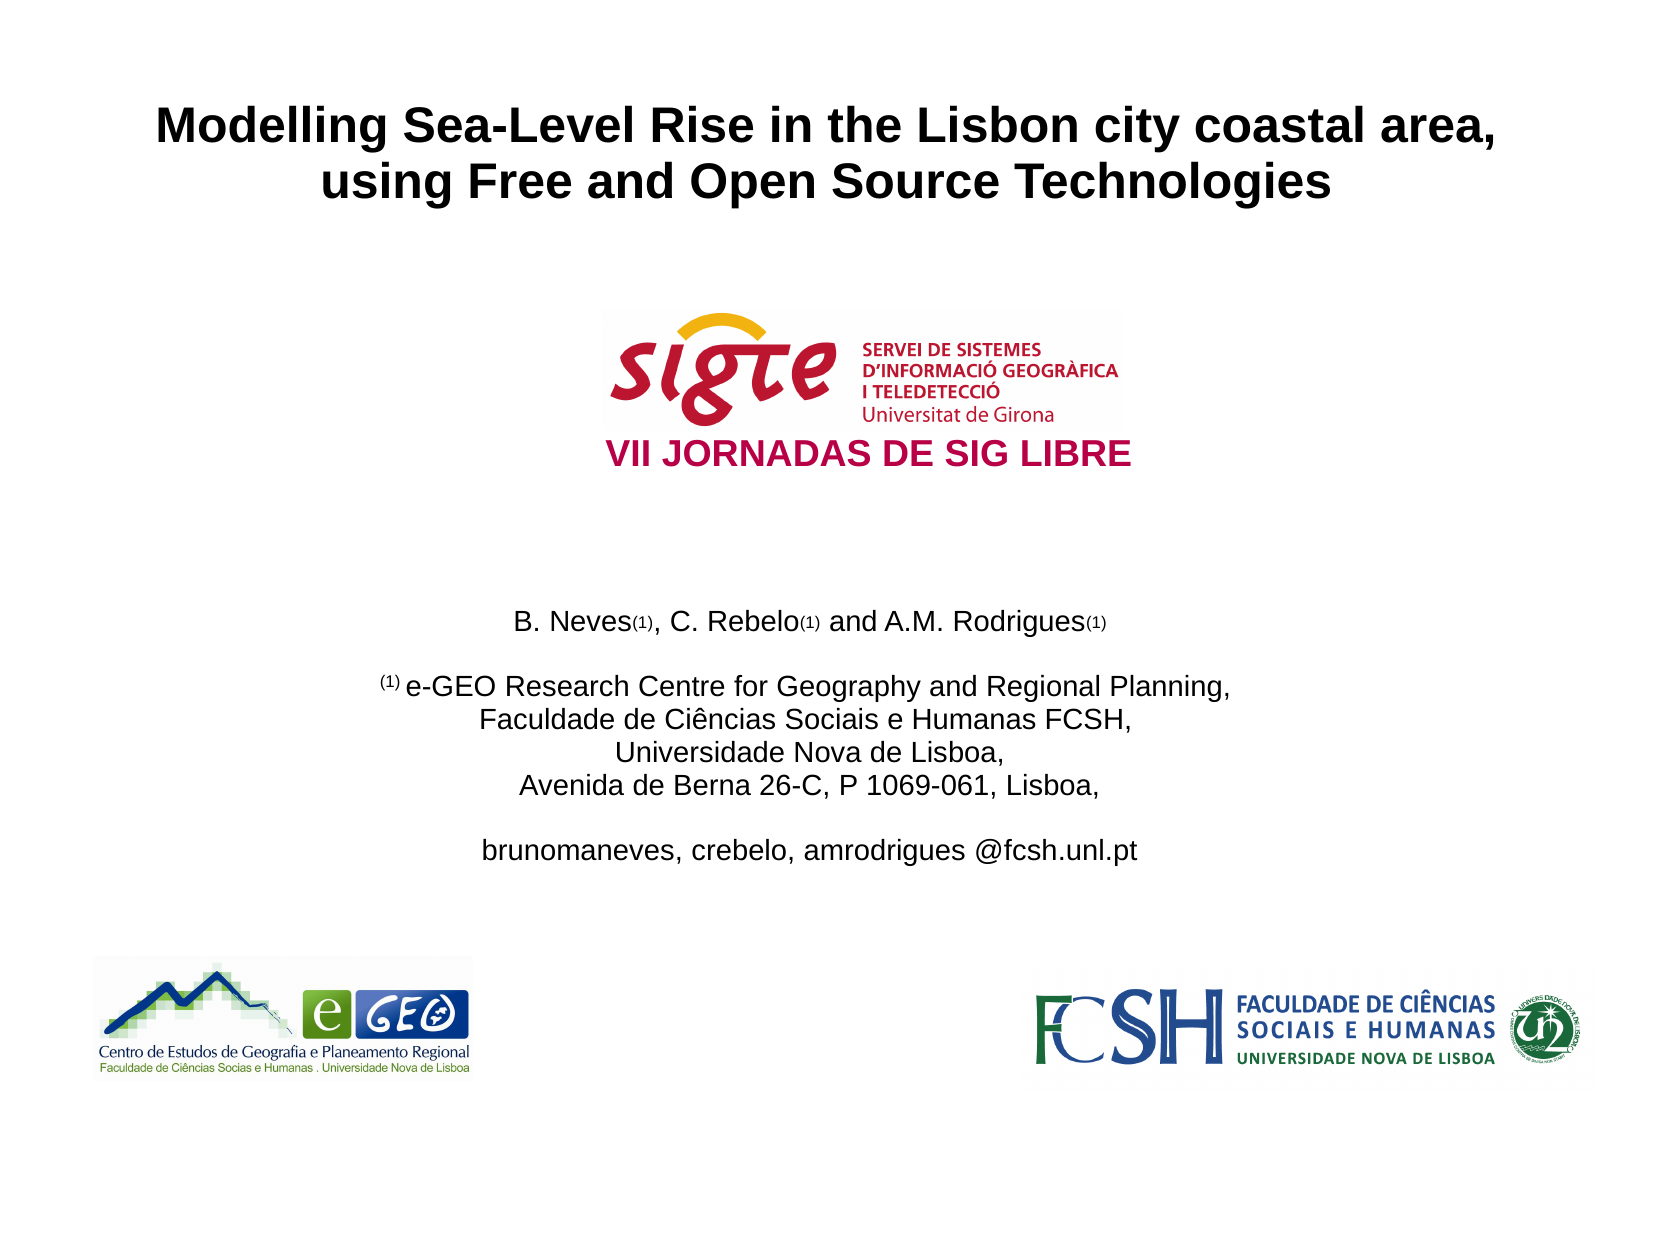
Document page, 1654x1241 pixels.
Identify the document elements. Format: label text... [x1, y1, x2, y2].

subtitle B. Neves(1), C. Rebelo(1) and A.M. Rodrigues(1) (1) e-GEO Research Centre for Geography and Regional Planning, Faculdade de Ciências Sociais e Humanas FCSH, Universidade Nova de Lisboa, Avenida de Berna 26-C, P 1069-061, Lisboa, brunomaneves, crebelo, amrodrigues @fcsh.unl.pt [82, 532, 1538, 939]
picture [602, 307, 1123, 425]
title Modelling Sea-Level Rise in the Lisbon city coastal area, using Free and Open Source Technologies [82, 49, 1571, 257]
picture [1018, 968, 1595, 1092]
picture [93, 956, 473, 1081]
text_box VII JORNADAS DE SIG LIBRE [590, 425, 1146, 484]
